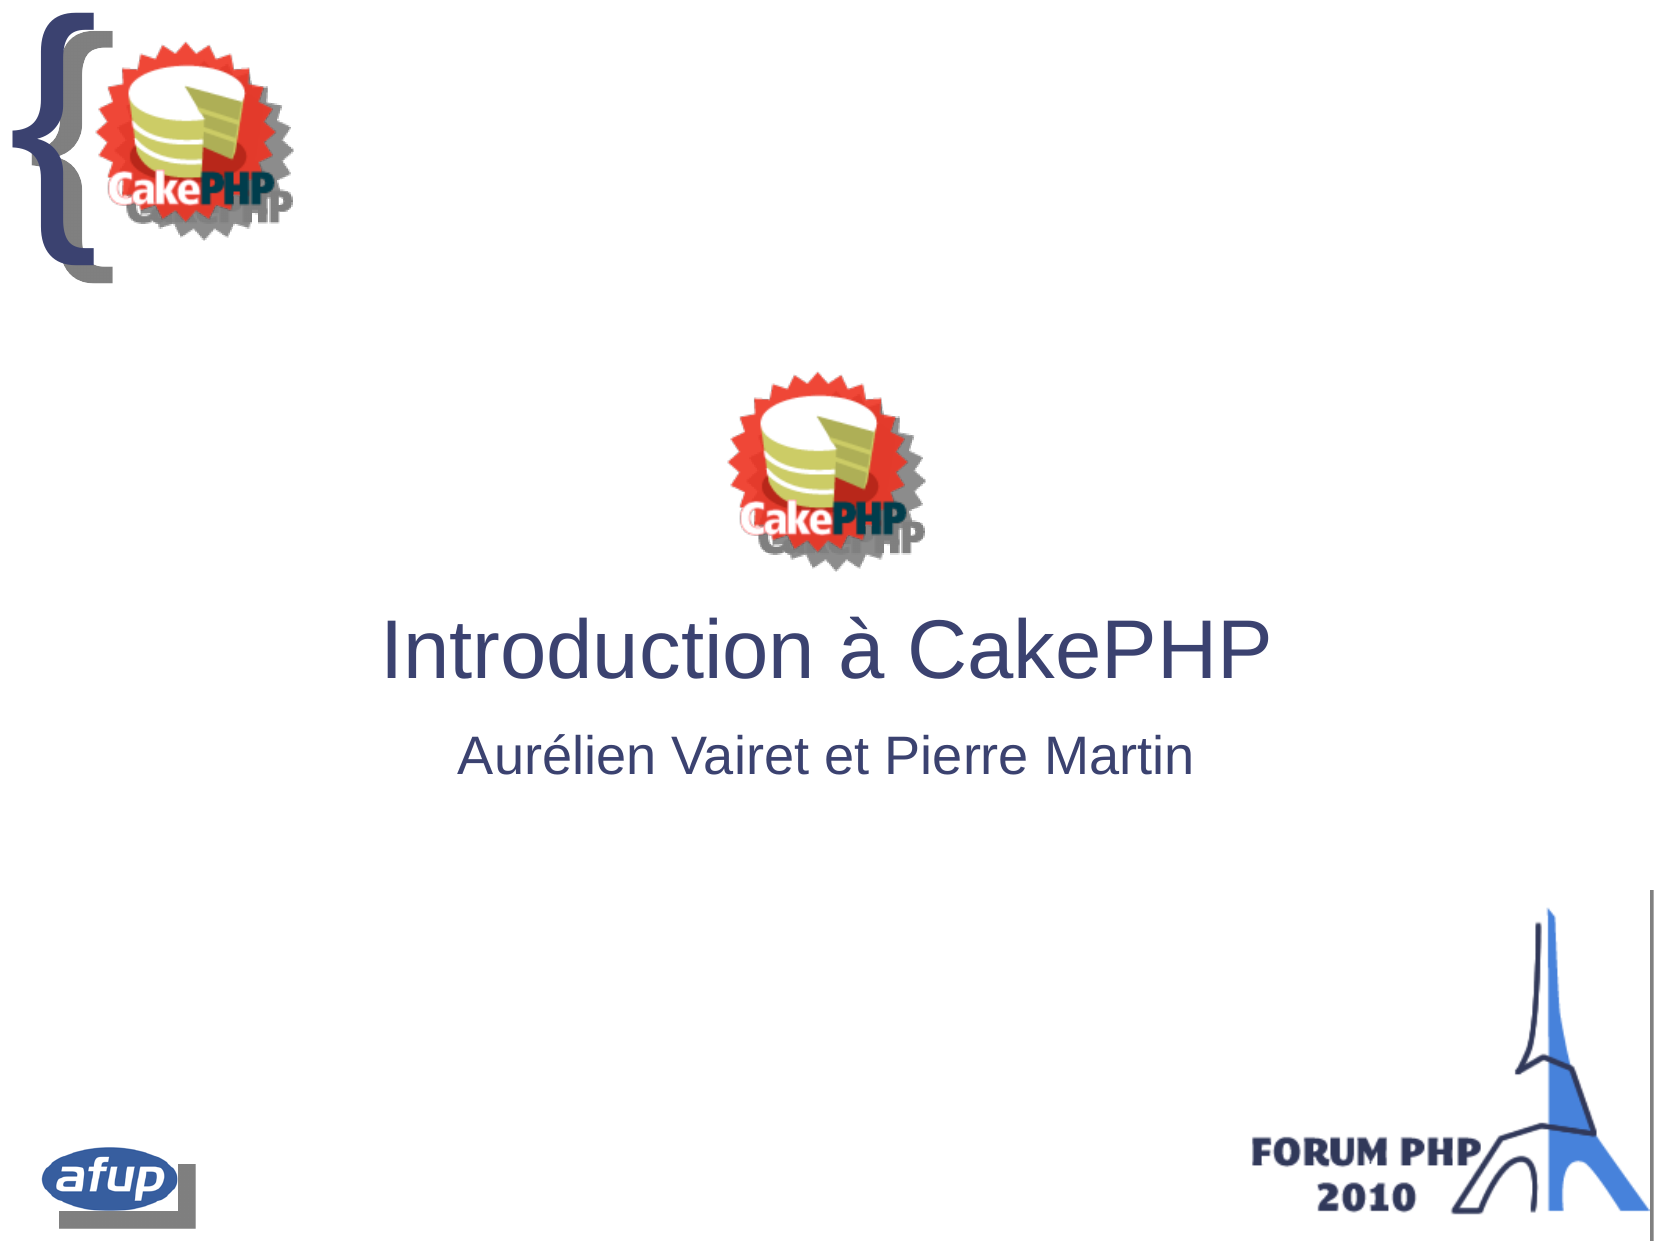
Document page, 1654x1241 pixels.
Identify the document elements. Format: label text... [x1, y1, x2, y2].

picture [41, 1146, 178, 1211]
picture [720, 365, 916, 562]
picture [88, 35, 284, 231]
picture [1240, 872, 1650, 1241]
list Introduction à CakePHP Aurélien Vairet et Pierre Martin [82, 290, 1571, 1109]
